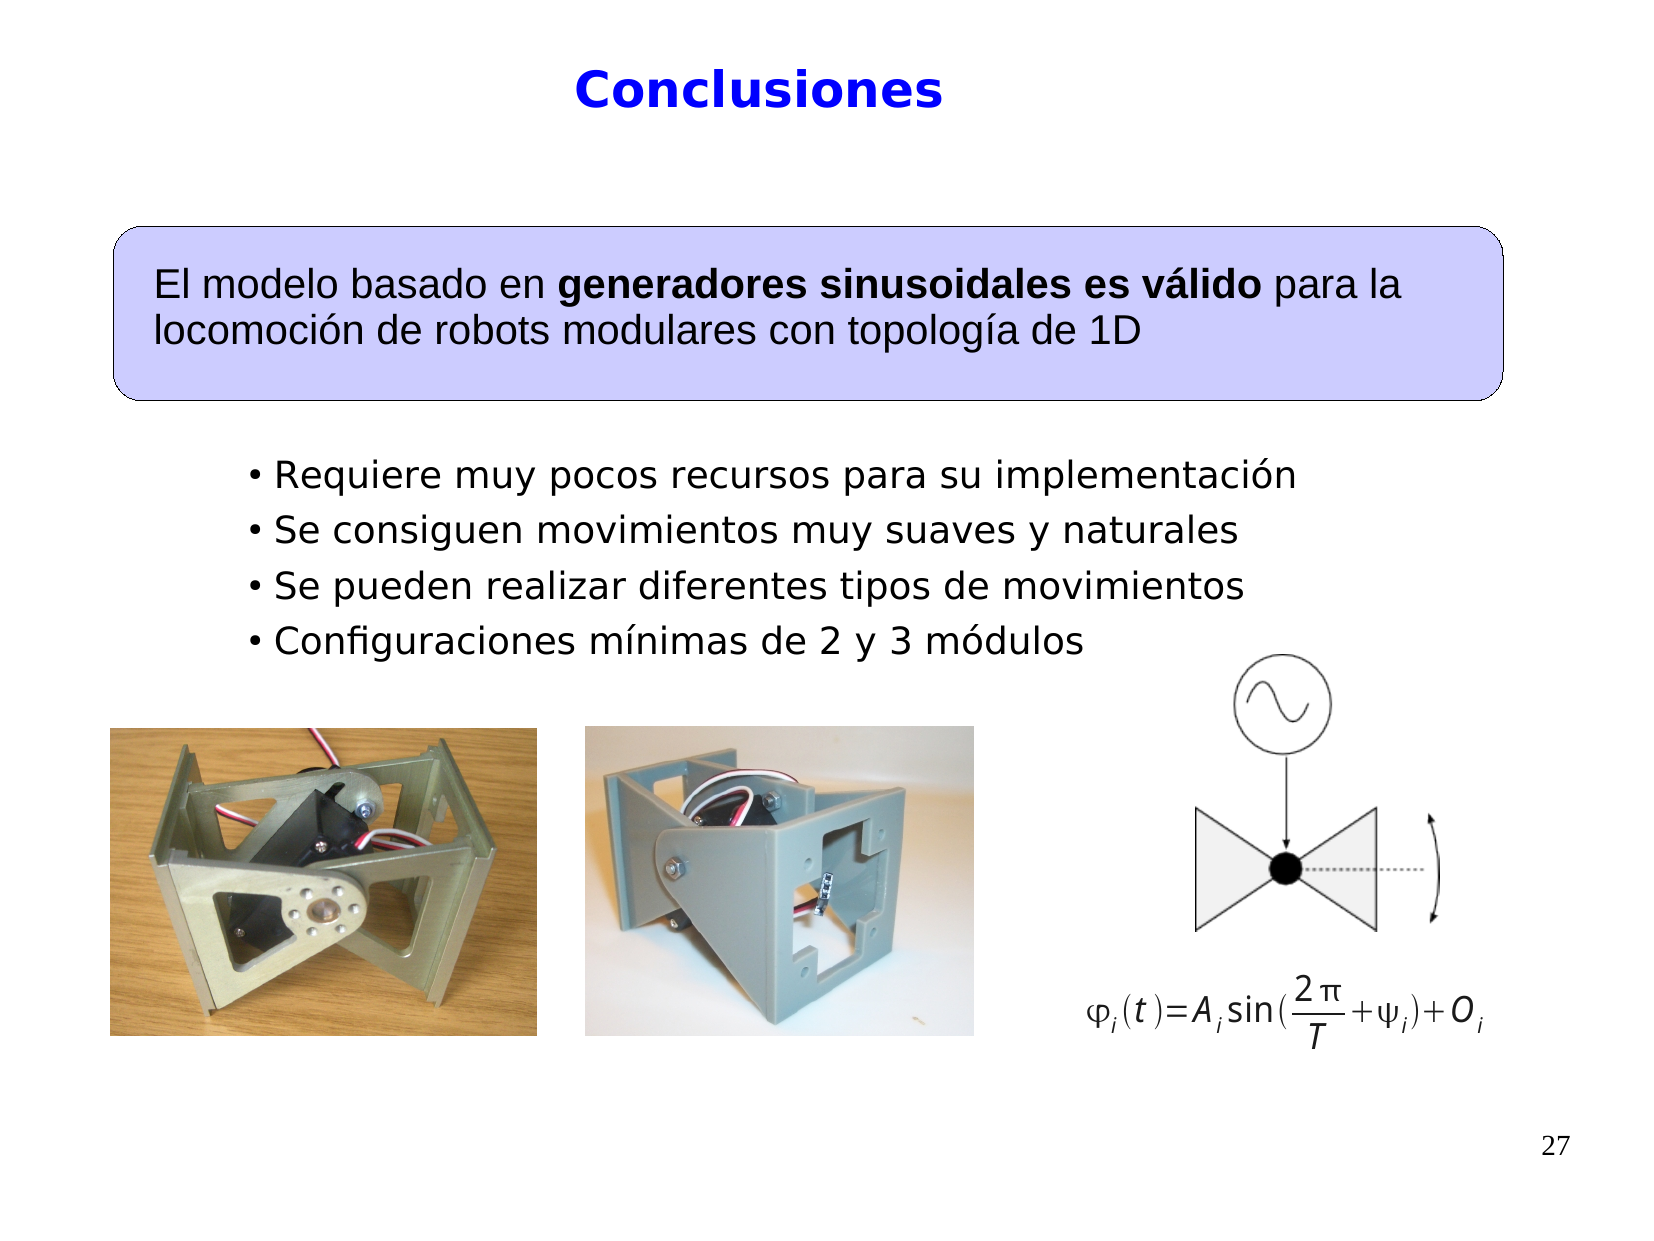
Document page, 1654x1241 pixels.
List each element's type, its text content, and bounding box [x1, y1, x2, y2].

text_box Conclusiones [560, 53, 960, 127]
text_box [113, 226, 1504, 401]
chart [1077, 967, 1491, 1058]
text_box Requiere muy pocos recursos para su implementación Se consiguen movimientos muy suaves y naturales Se pueden realizar diferentes tipos de movimientos Configuraciones mínimas de 2 y 3 módulos [233, 446, 1314, 671]
picture [585, 726, 974, 1037]
picture [110, 728, 537, 1036]
picture [1195, 654, 1440, 932]
text_box El modelo basado en generadores sinusoidales es válido para la locomoción de robots modulares con topología de 1D [138, 253, 1520, 365]
